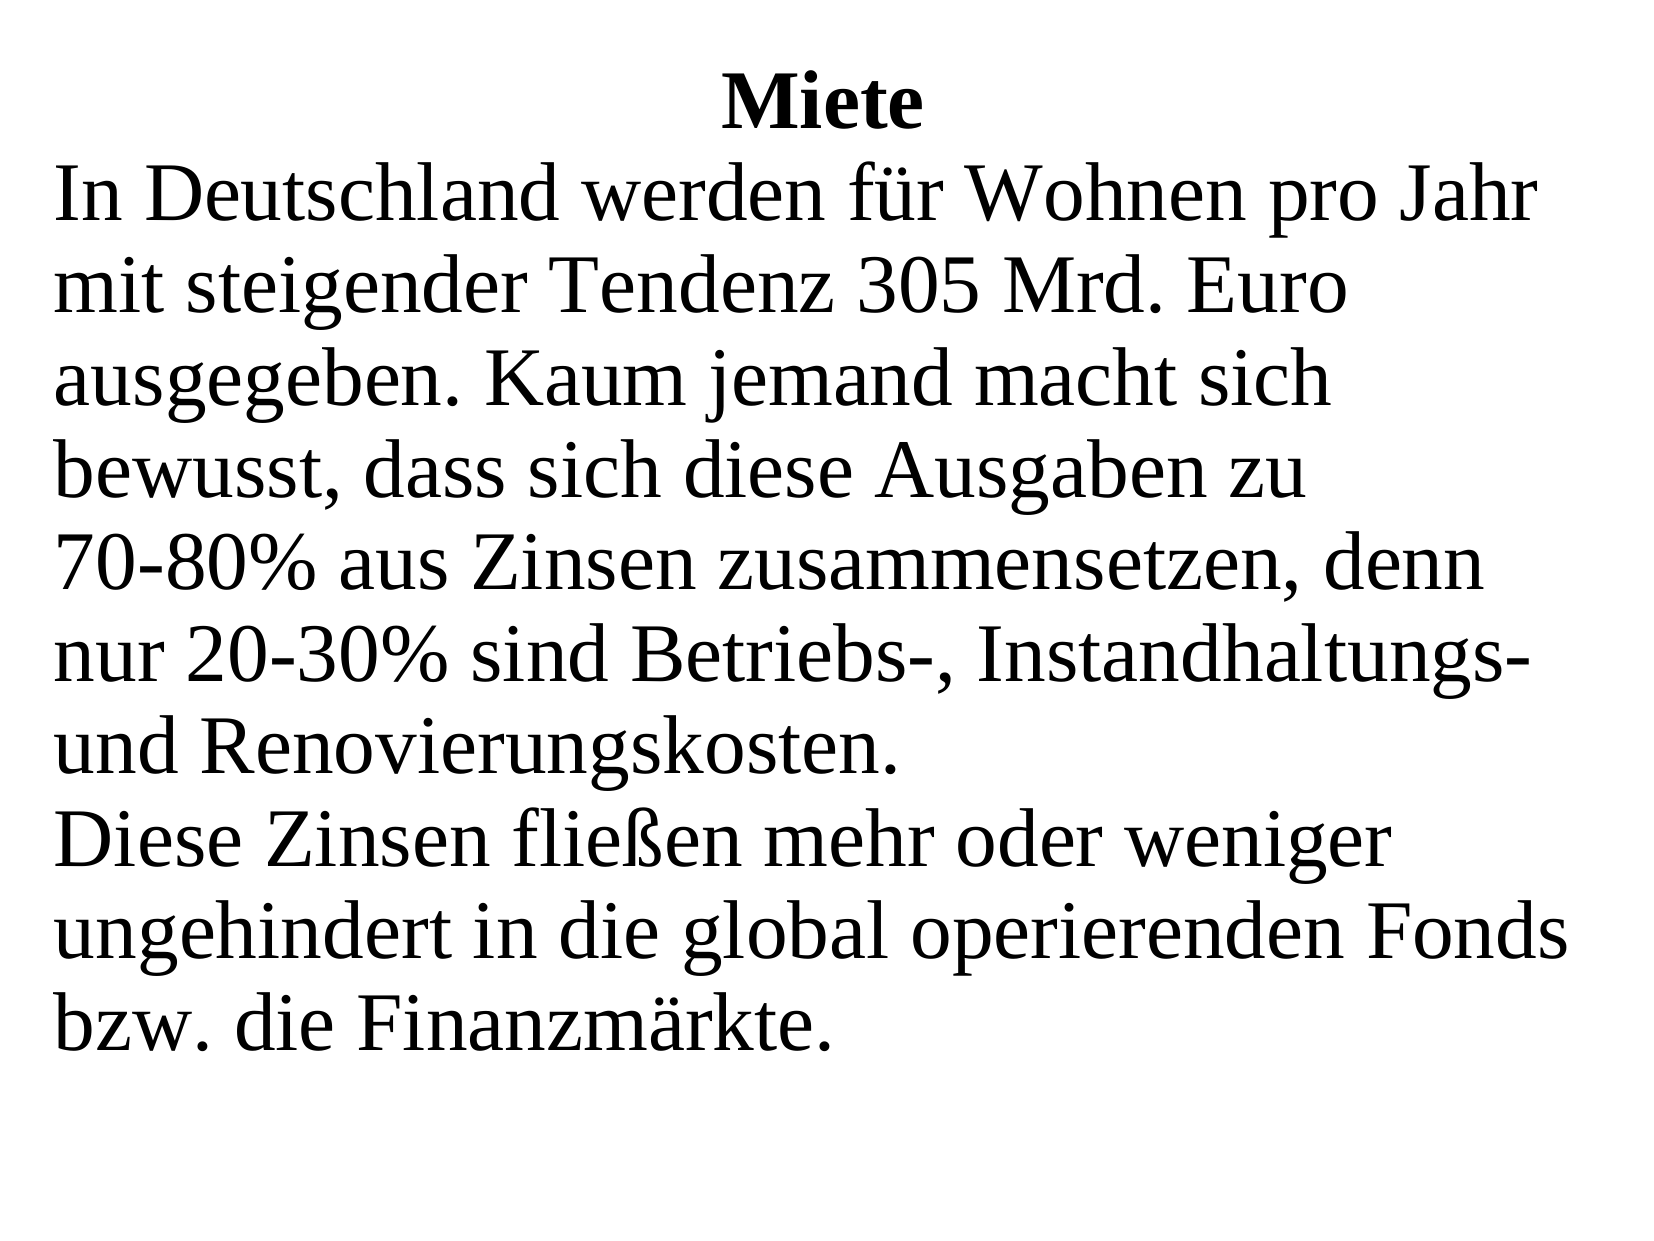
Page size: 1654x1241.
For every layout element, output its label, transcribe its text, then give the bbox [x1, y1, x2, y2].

text_box Miete In Deutschland werden für Wohnen pro Jahr mit steigender Tendenz 305 Mrd. Euro ausgegeben. Kaum jemand macht sich bewusst, dass sich diese Ausgaben zu 70-80% aus Zinsen zusammensetzen, denn nur 20-30% sind Betriebs-, Instandhaltungs- und Renovierungskosten. Diese Zinsen fließen mehr oder weniger ungehindert in die global operierenden Fonds bzw. die Finanzmärkte. [53, 54, 1605, 1168]
